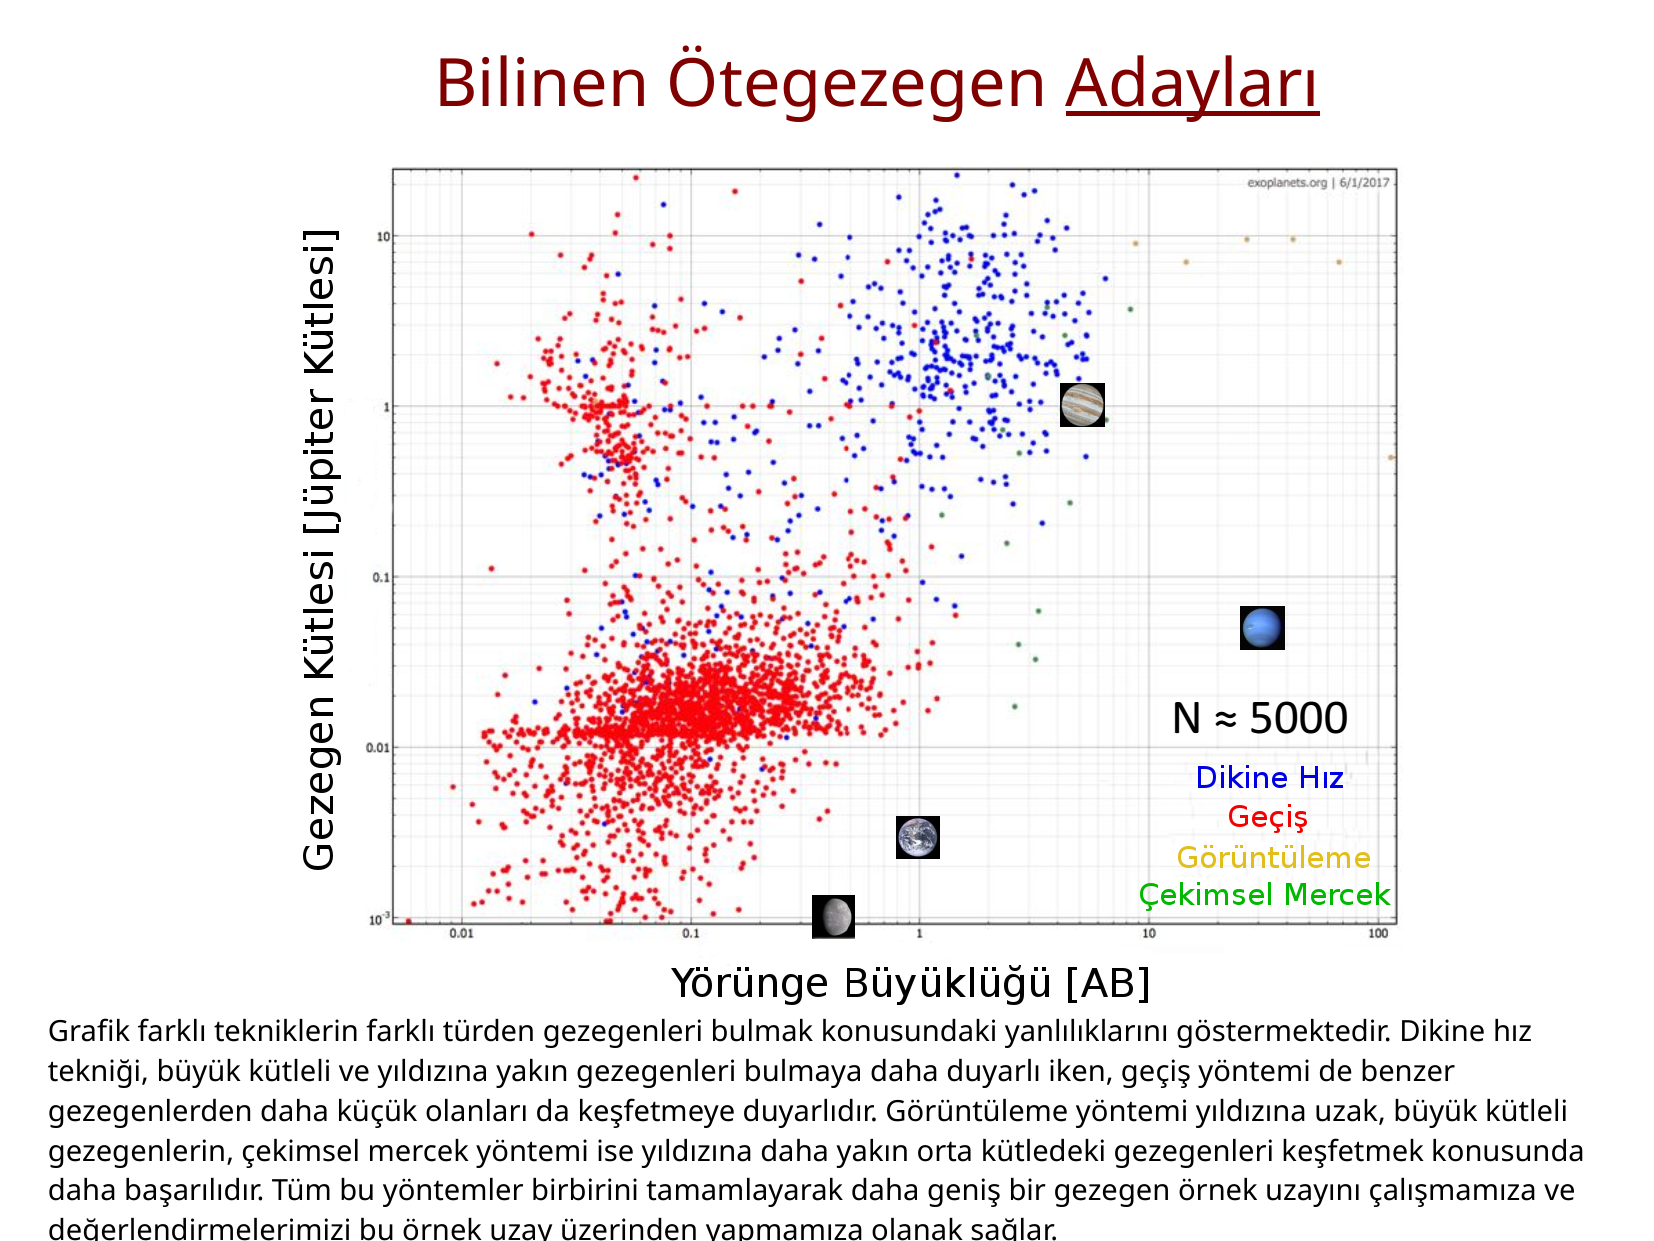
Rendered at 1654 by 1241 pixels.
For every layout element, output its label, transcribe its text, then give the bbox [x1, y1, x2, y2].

text_box Grafik farklı tekniklerin farklı türden gezegenleri bulmak konusundaki yanlılıklarını göstermektedir. Dikine hız tekniği, büyük kütleli ve yıldızına yakın gezegenleri bulmaya daha duyarlı iken, geçiş yöntemi de benzer gezegenlerden daha küçük olanları da keşfetmeye duyarlıdır. Görüntüleme yöntemi yıldızına uzak, büyük kütleli gezegenlerin, çekimsel mercek yöntemi ise yıldızına daha yakın orta kütledeki gezegenleri keşfetmek konusunda daha başarılıdır. Tüm bu yöntemler birbirini tamamlayarak daha geniş bir gezegen örnek uzayını çalışmamıza ve değerlendirmelerimizi bu örnek uzay üzerinden yapmamıza olanak sağlar. [33, 1003, 1638, 1239]
picture [186, 141, 1510, 1003]
text_box Bilinen Ötegezegen Adayları [315, 27, 1441, 124]
